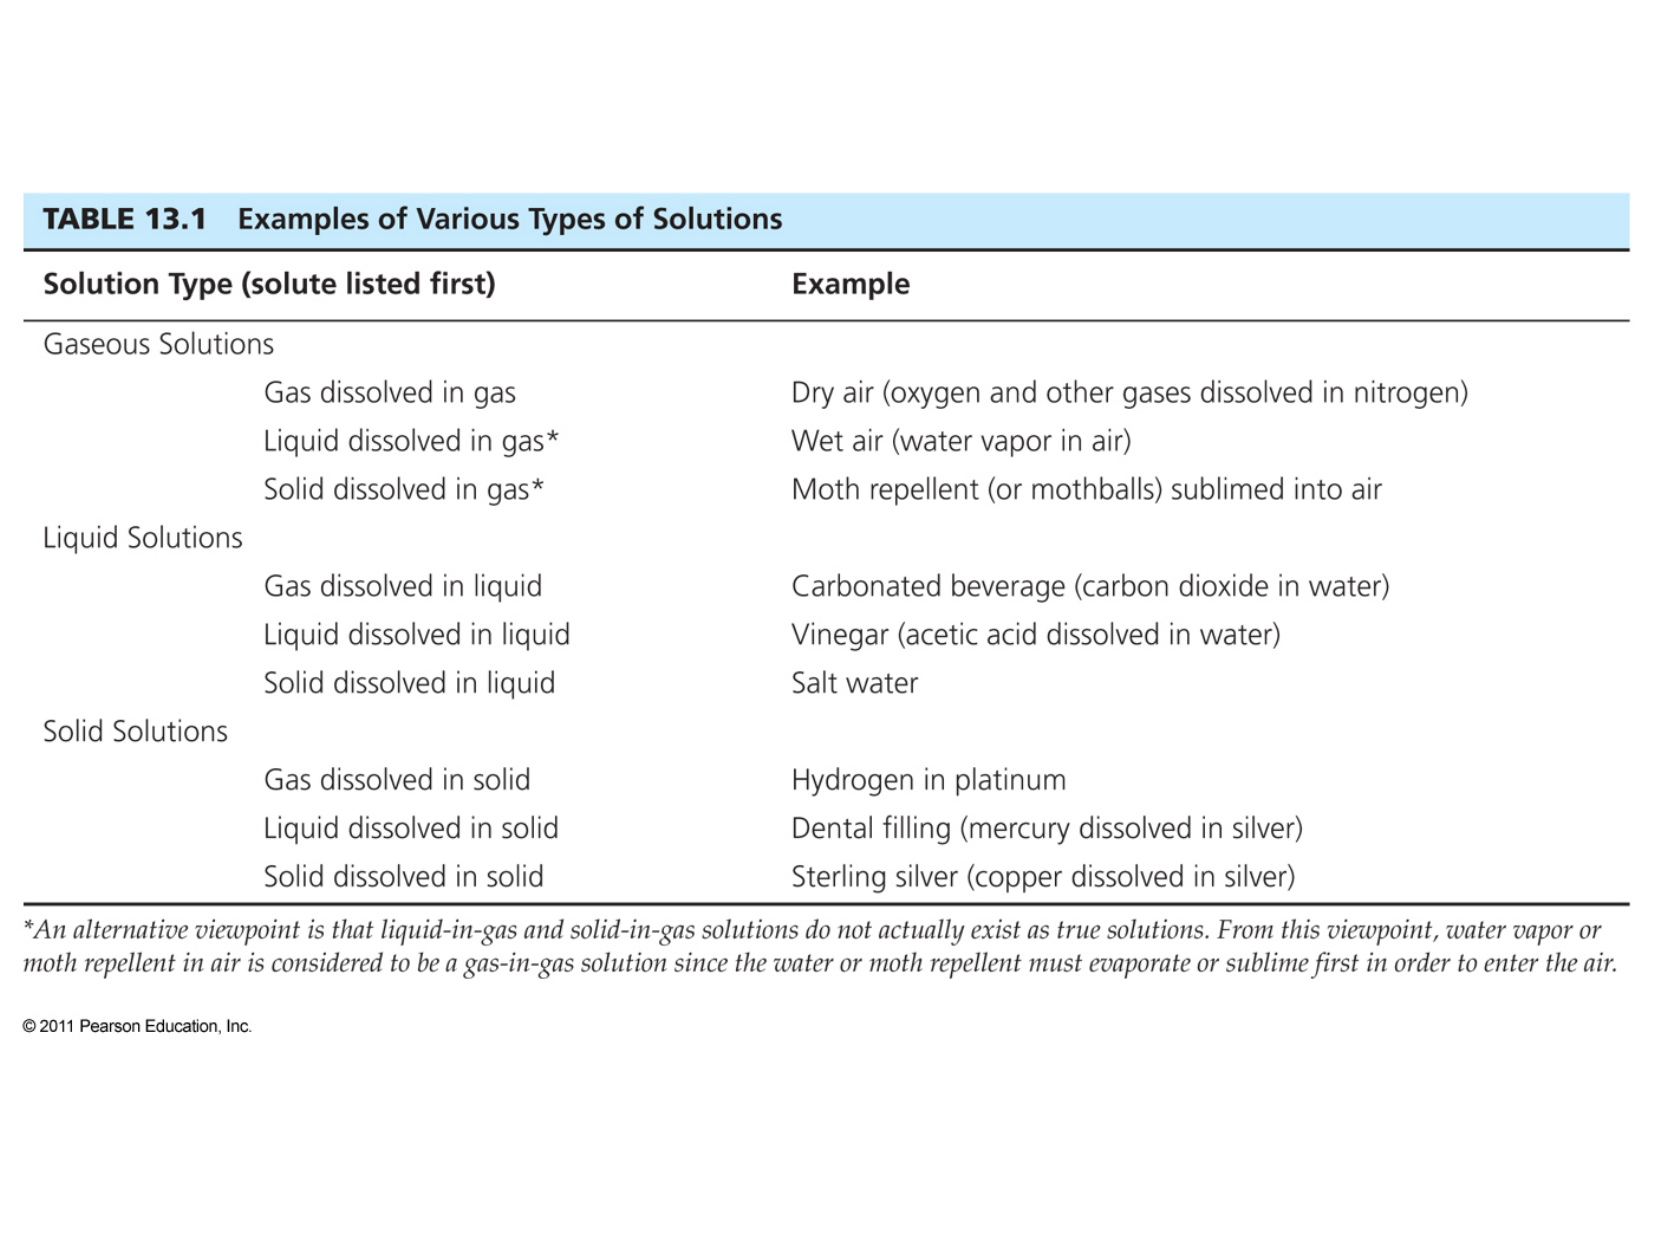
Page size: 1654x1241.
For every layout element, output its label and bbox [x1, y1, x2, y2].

picture [0, 169, 1654, 1071]
